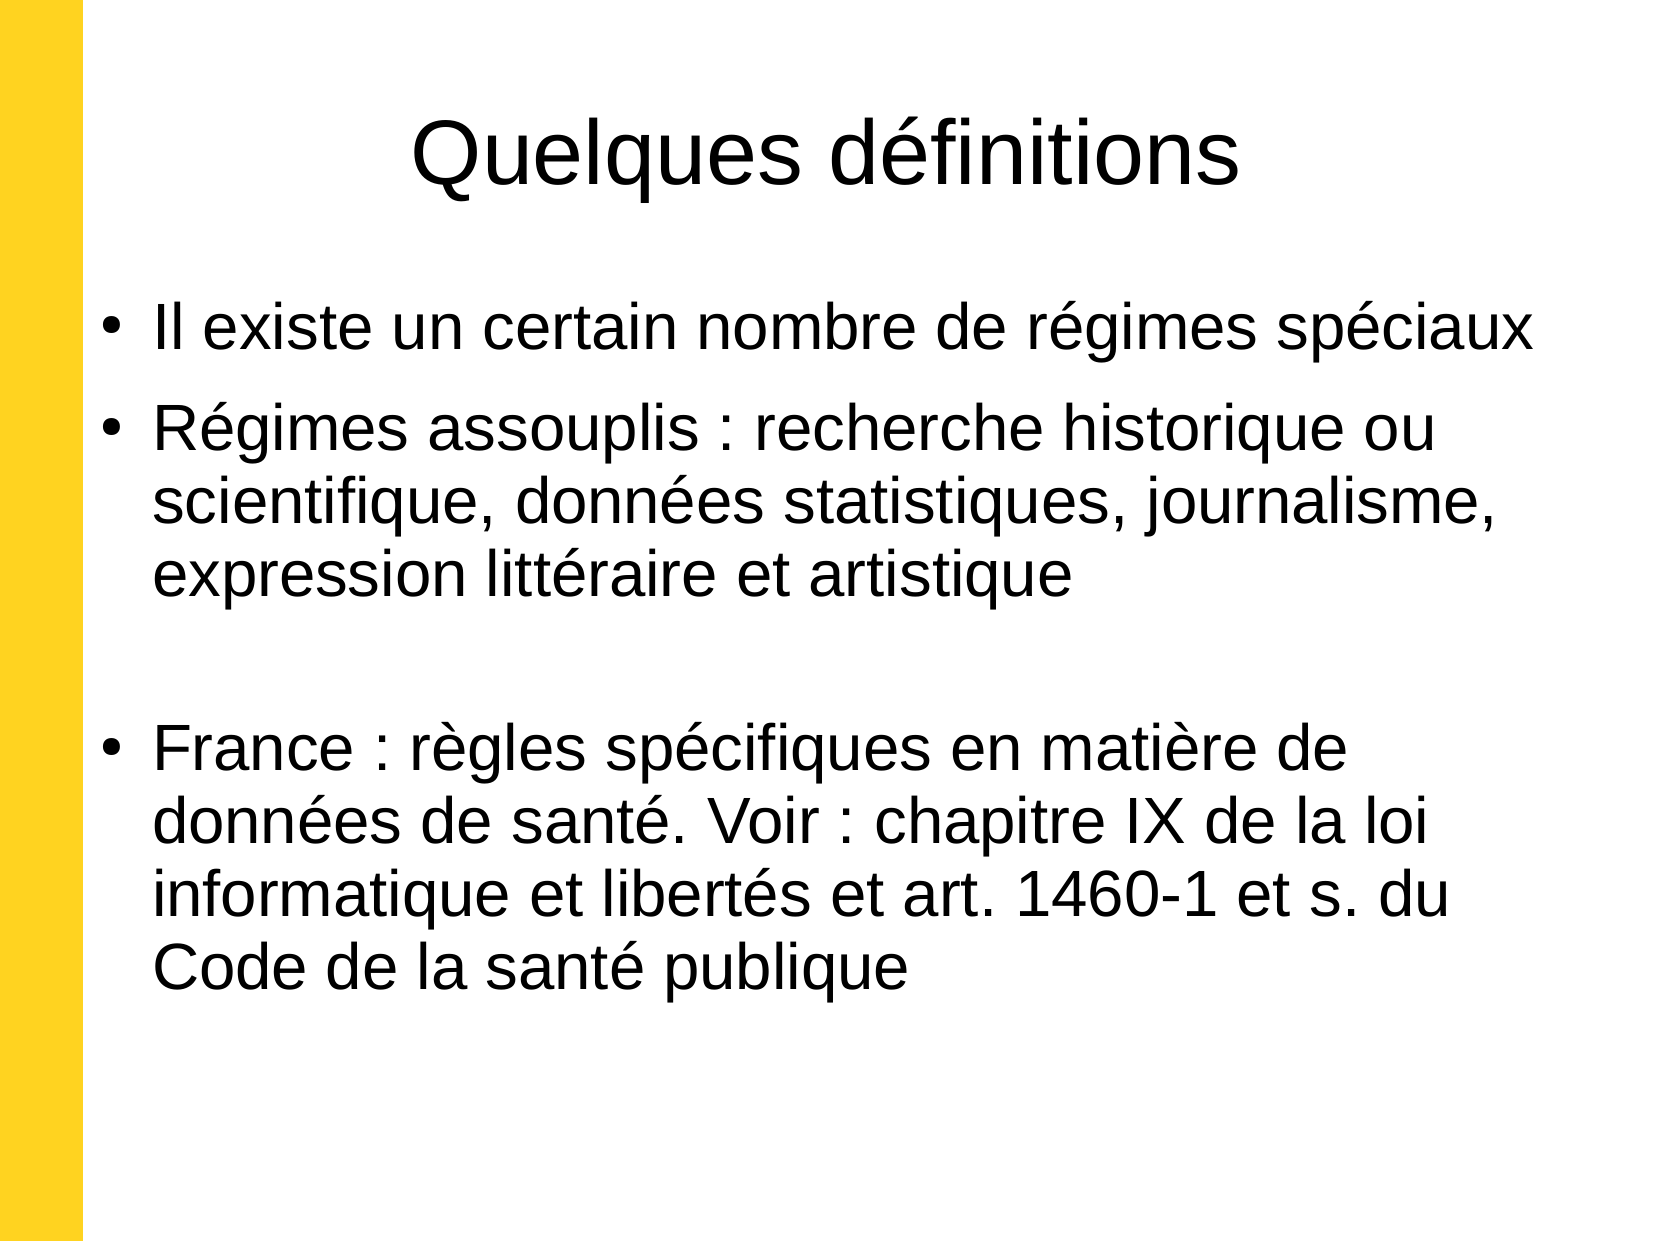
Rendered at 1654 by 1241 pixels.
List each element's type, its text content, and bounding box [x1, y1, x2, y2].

text_box [0, 0, 83, 1241]
list Il existe un certain nombre de régimes spéciaux Régimes assouplis : recherche historique ou scientifique, données statistiques, journalisme, expression littéraire et artistique France : règles spécifiques en matière de données de santé. Voir : chapitre IX de la loi informatique et libertés et art. 1460-1 et s. du Code de la santé publique [83, 290, 1571, 1010]
title Quelques définitions [83, 49, 1571, 257]
